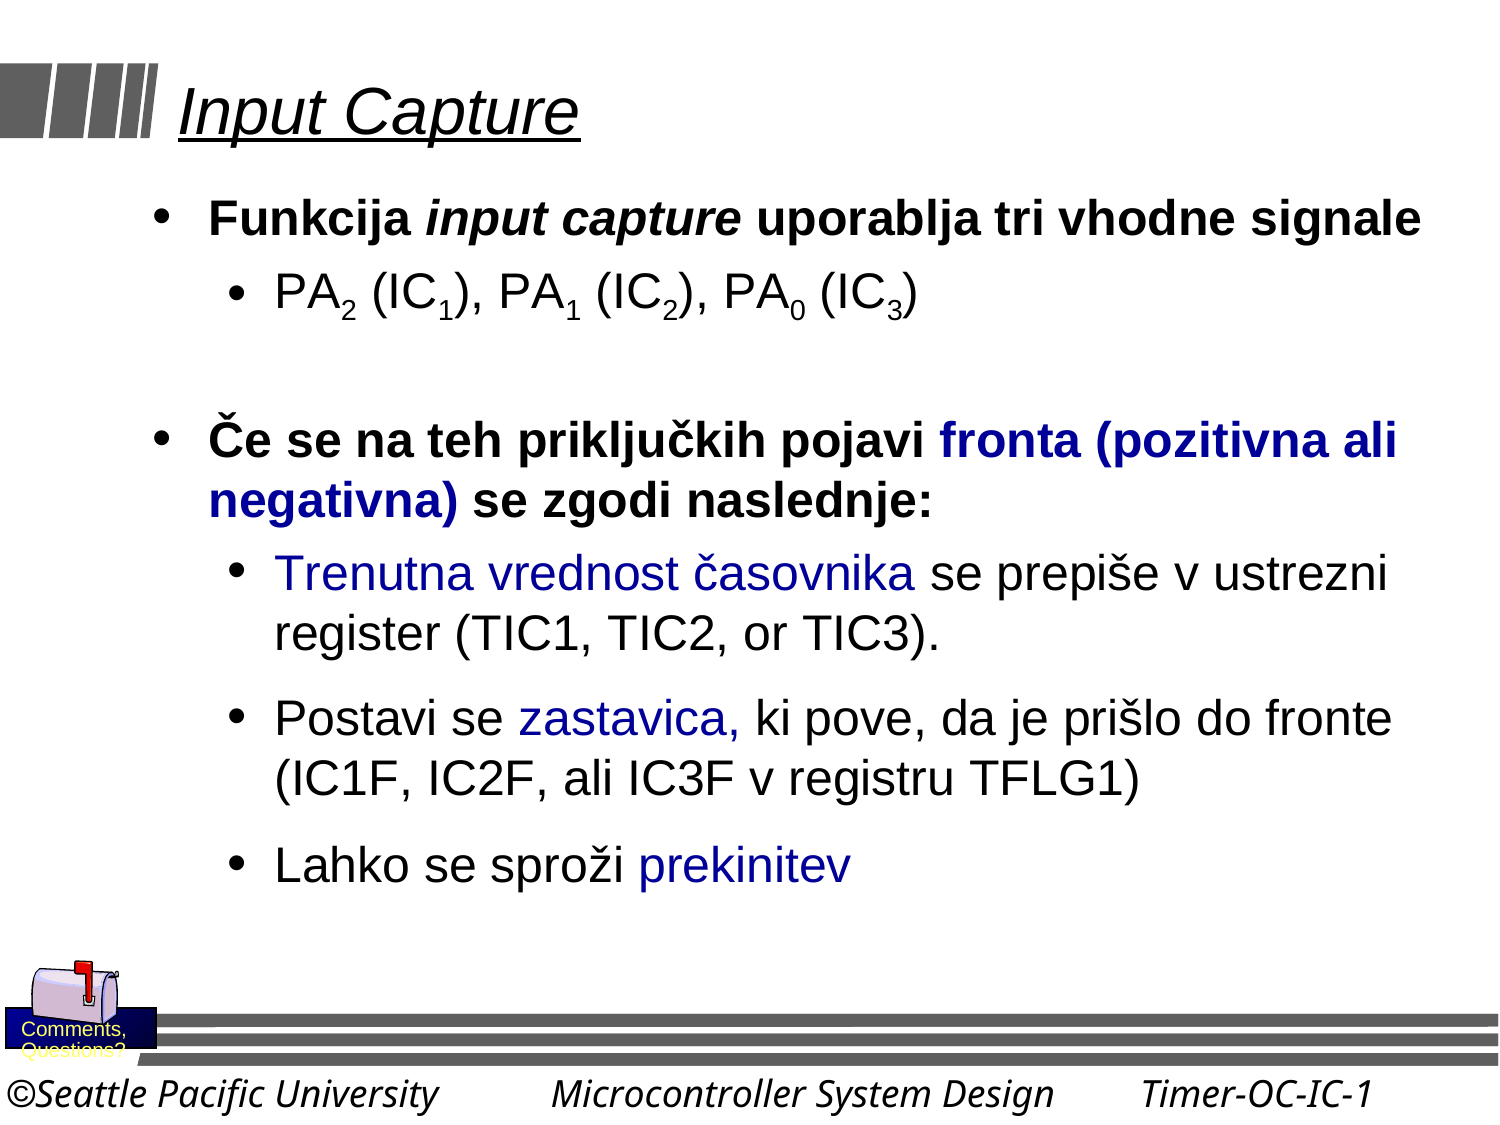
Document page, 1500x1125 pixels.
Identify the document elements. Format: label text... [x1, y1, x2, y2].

list Funkcija input capture uporablja tri vhodne signale PA2 (IC1), PA1 (IC2), PA0 (IC3) [137, 178, 1486, 399]
text_box Postavi se zastavica, ki pove, da je prišlo do fronte (IC1F, IC2F, ali IC3F v registru TFLG1) [137, 678, 1486, 824]
text_box Če se na teh priključkih pojavi fronta (pozitivna ali negativna) se zgodi naslednje: Trenutna vrednost časovnika se prepiše v ustrezni register (TIC1, TIC2, or TIC3). [137, 399, 1486, 678]
title Input Capture [162, 60, 1498, 156]
text_box Lahko se sproži prekinitev [137, 824, 1486, 985]
